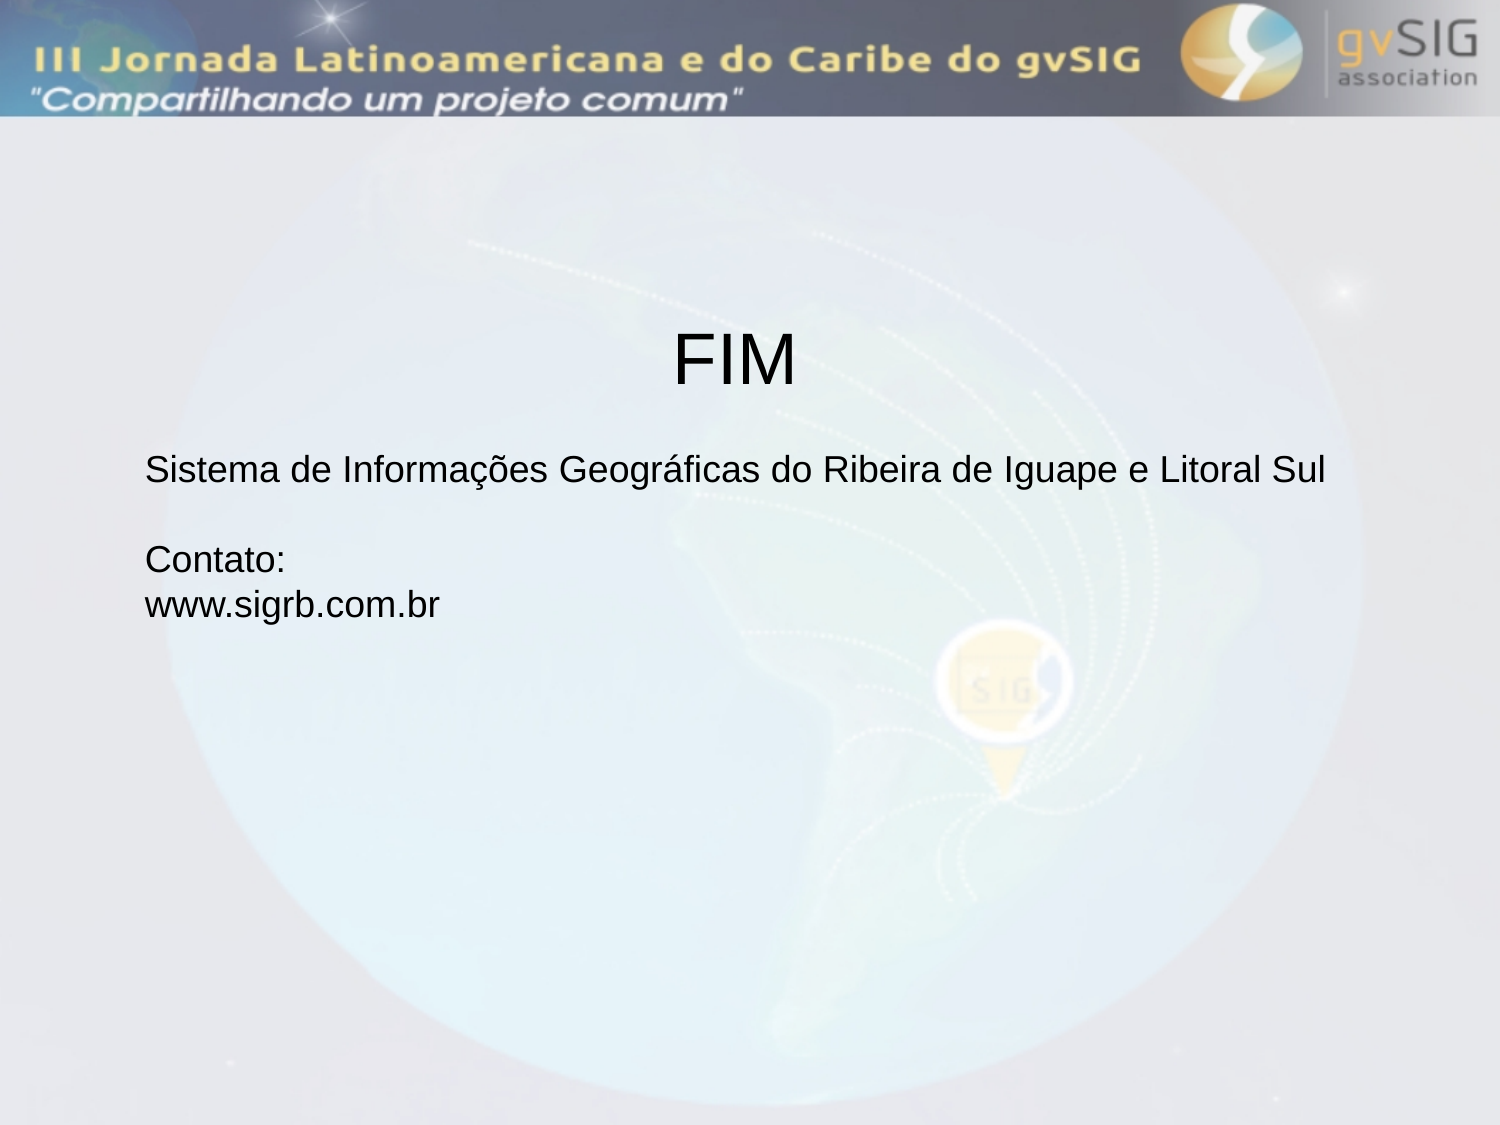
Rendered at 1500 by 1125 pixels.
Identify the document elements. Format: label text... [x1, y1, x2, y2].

picture [0, 0, 1500, 1125]
text_box FIM Sistema de Informações Geográficas do Ribeira de Iguape e Litoral Sul Contato: www.sigrb.com.br [129, 304, 1371, 678]
